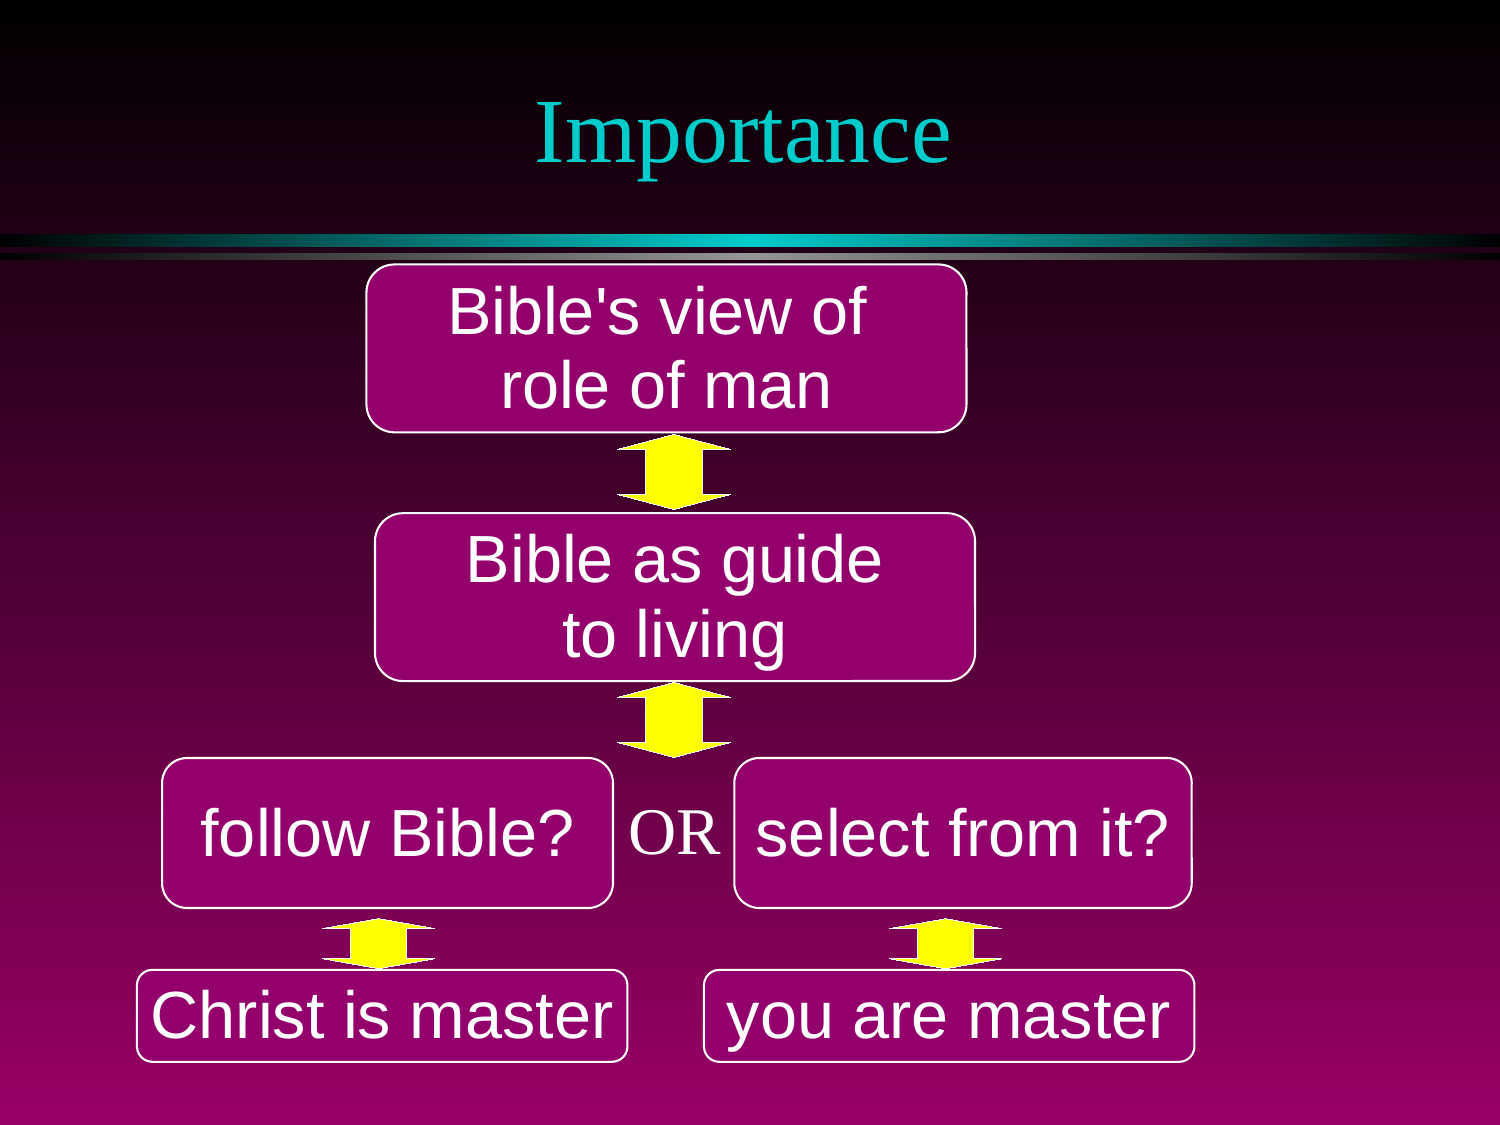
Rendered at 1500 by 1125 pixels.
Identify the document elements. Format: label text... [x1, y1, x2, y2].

text_box [617, 434, 731, 510]
text_box [322, 918, 435, 969]
text_box Bible's view of role of man [366, 264, 967, 433]
text_box follow Bible? [162, 757, 613, 909]
text_box Christ is master [136, 969, 628, 1062]
text_box select from it? [734, 757, 1192, 909]
text_box Bible as guide to living [375, 513, 976, 682]
title Importance [99, 37, 1388, 225]
text_box you are master [703, 969, 1195, 1062]
text_box OR [613, 787, 764, 877]
text_box [889, 918, 1002, 969]
text_box [617, 682, 731, 758]
